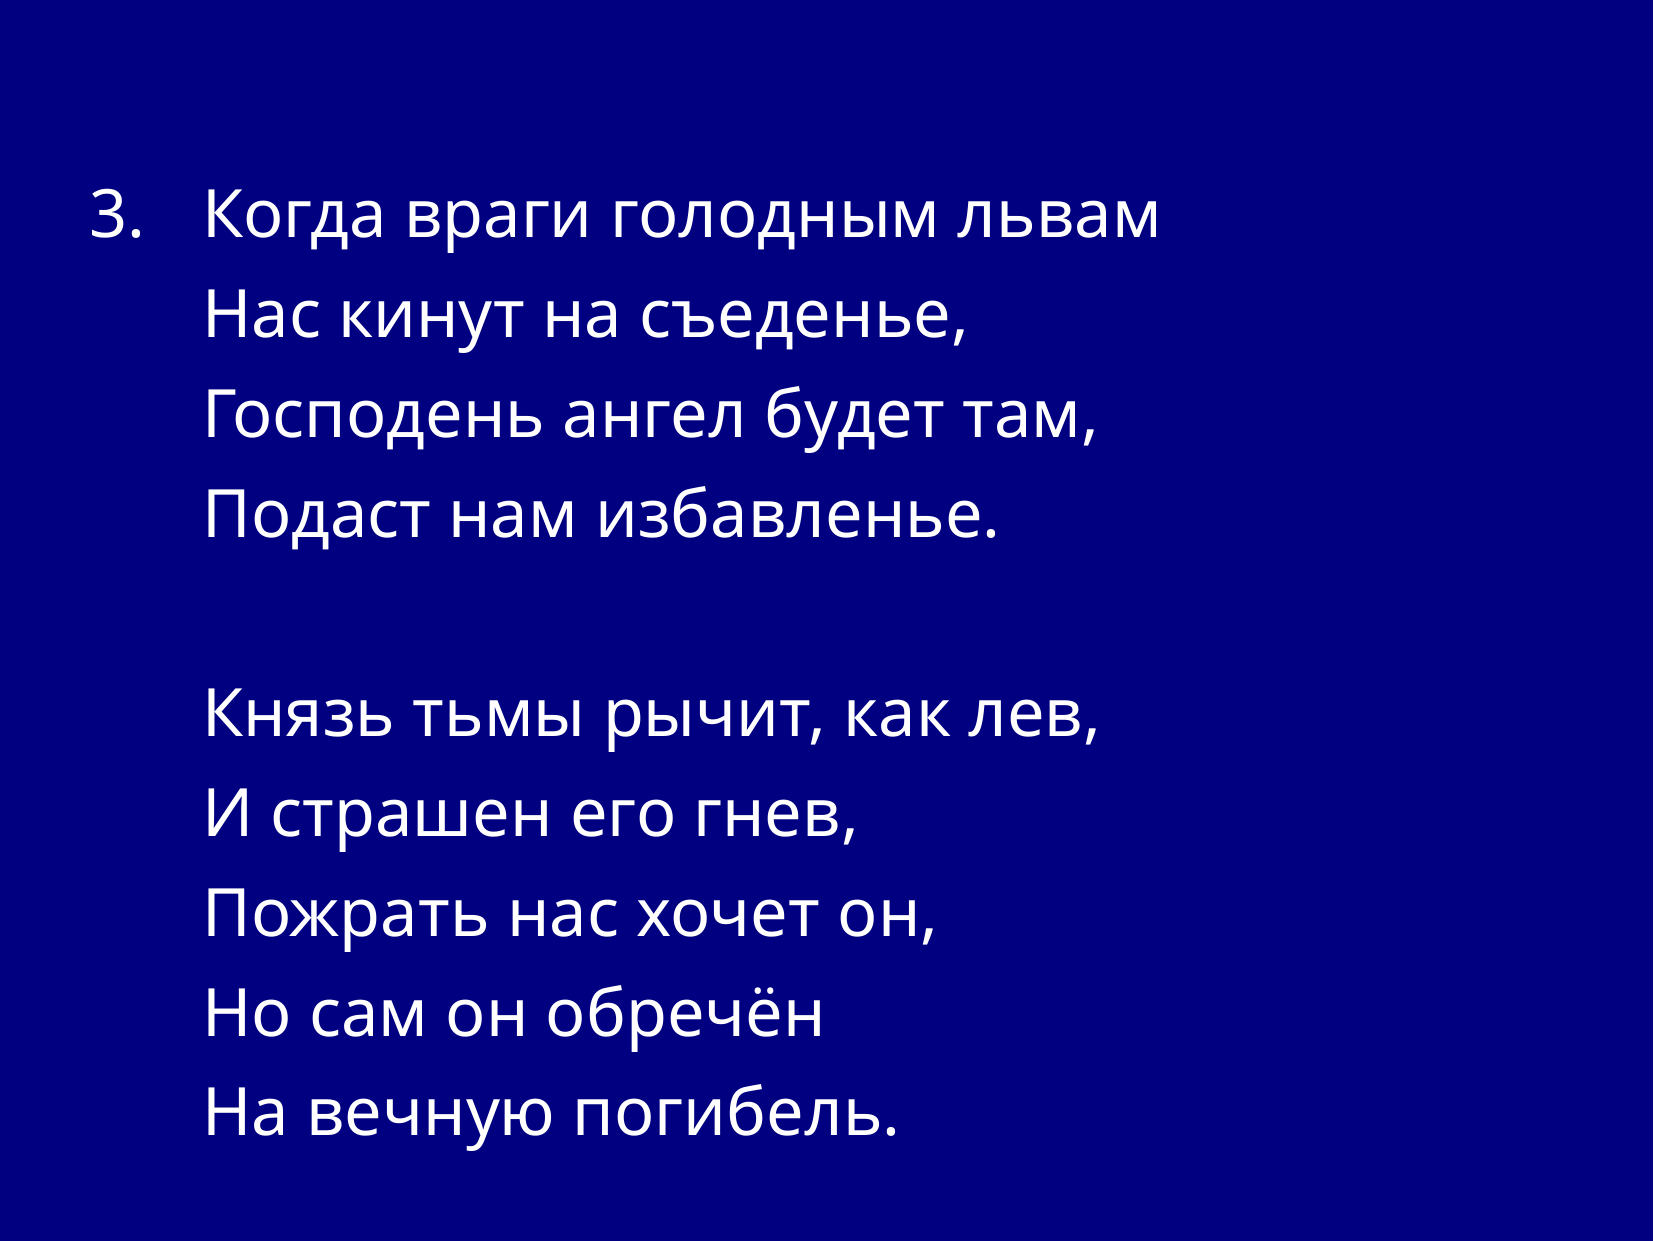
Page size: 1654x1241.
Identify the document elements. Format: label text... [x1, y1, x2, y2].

text_box 3. Когда враги голодным львам Нас кинут на съеденье, Господень ангел будет там, Подаст нам избавленье. Князь тьмы рычит, как лев, И страшен его гнев, Пожрать нас хочет он, Но сам он обречён На вечную погибель. [75, 150, 1576, 1163]
